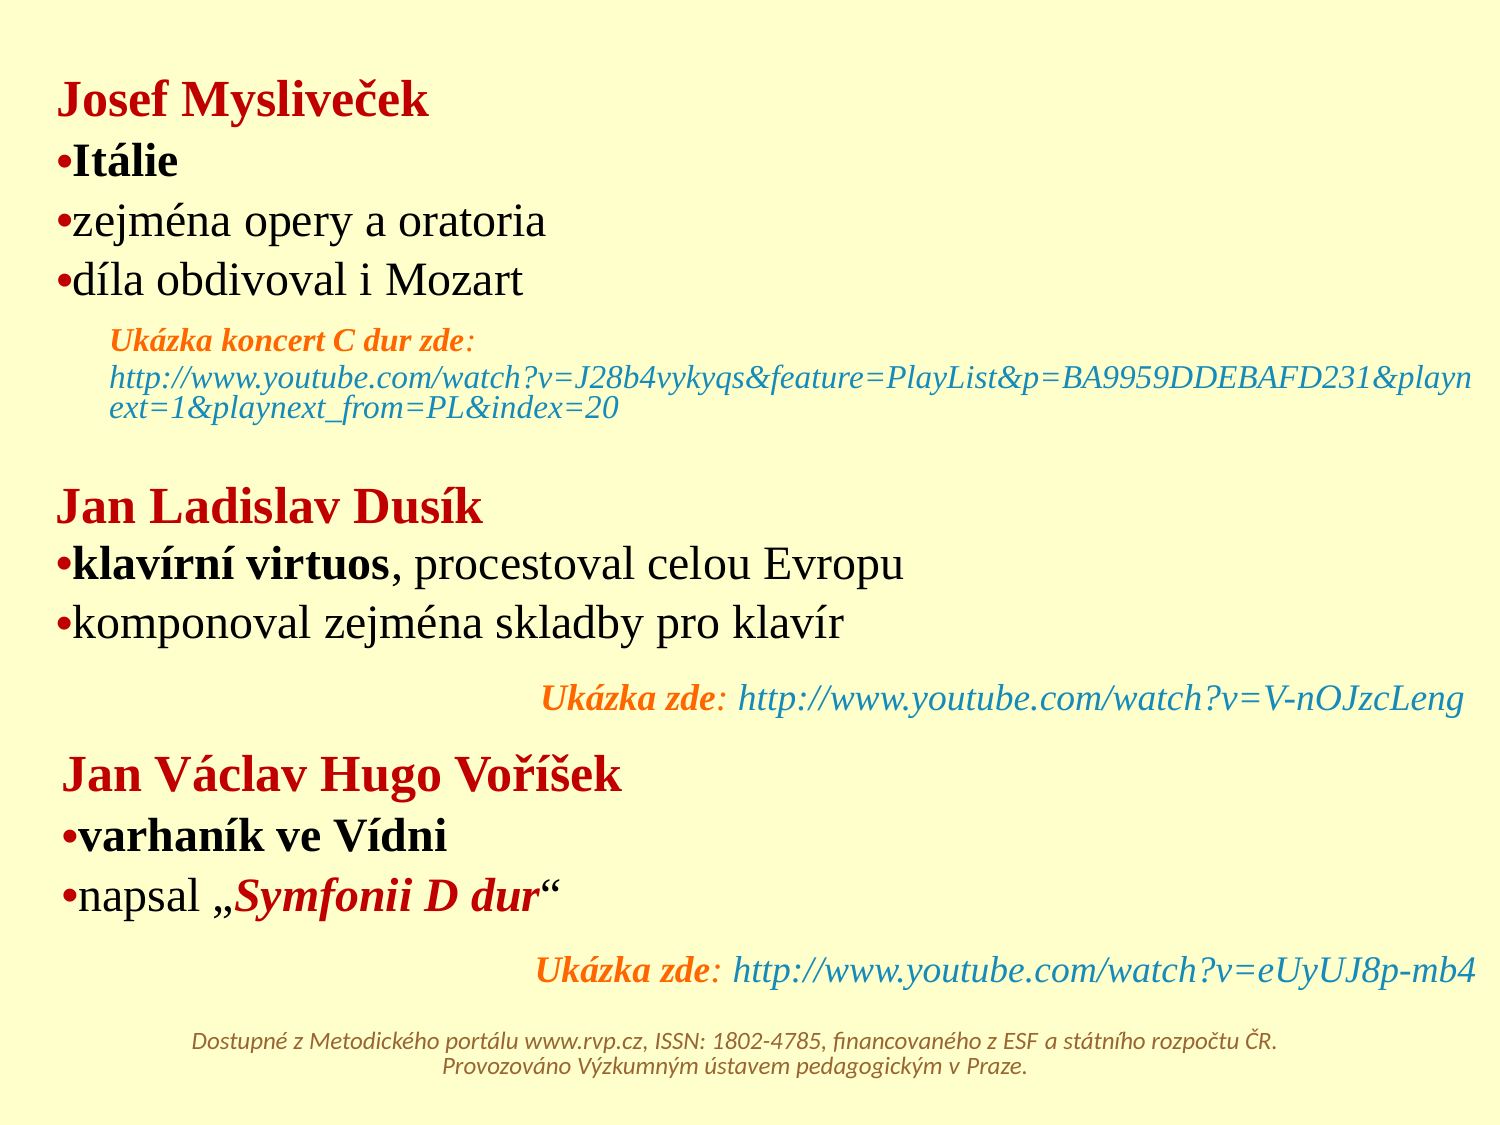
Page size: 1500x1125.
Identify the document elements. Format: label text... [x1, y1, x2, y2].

text_box Ukázka koncert C dur zde: http://www.youtube.com/watch?v=J28b4vykyqs&feature=PlayList&p=BA9959DDEBAFD231&playnext=1&playnext_from=PL&index=20 [94, 314, 1500, 508]
text_box Josef Mysliveček Itálie zejména opery a oratoria díla obdivoval i Mozart [41, 62, 1500, 307]
text_box Ukázka zde: http://www.youtube.com/watch?v=V-nOJzcLeng [525, 669, 1481, 769]
text_box Dostupné z Metodického portálu www.rvp.cz, ISSN: 1802-4785, financovaného z ESF a státního rozpočtu ČR. Provozováno Výzkumným ústavem pedagogickým v Praze. [171, 1023, 1300, 1089]
text_box Jan Ladislav Dusík klavírní virtuos, procestoval celou Evropu komponoval zejména skladby pro klavír [41, 487, 1500, 657]
text_box Jan Václav Hugo Voříšek varhaník ve Vídni napsal „Symfonii D dur“ [46, 737, 638, 930]
text_box Ukázka zde: http://www.youtube.com/watch?v=eUyUJ8p-mb4 [519, 941, 1492, 1041]
